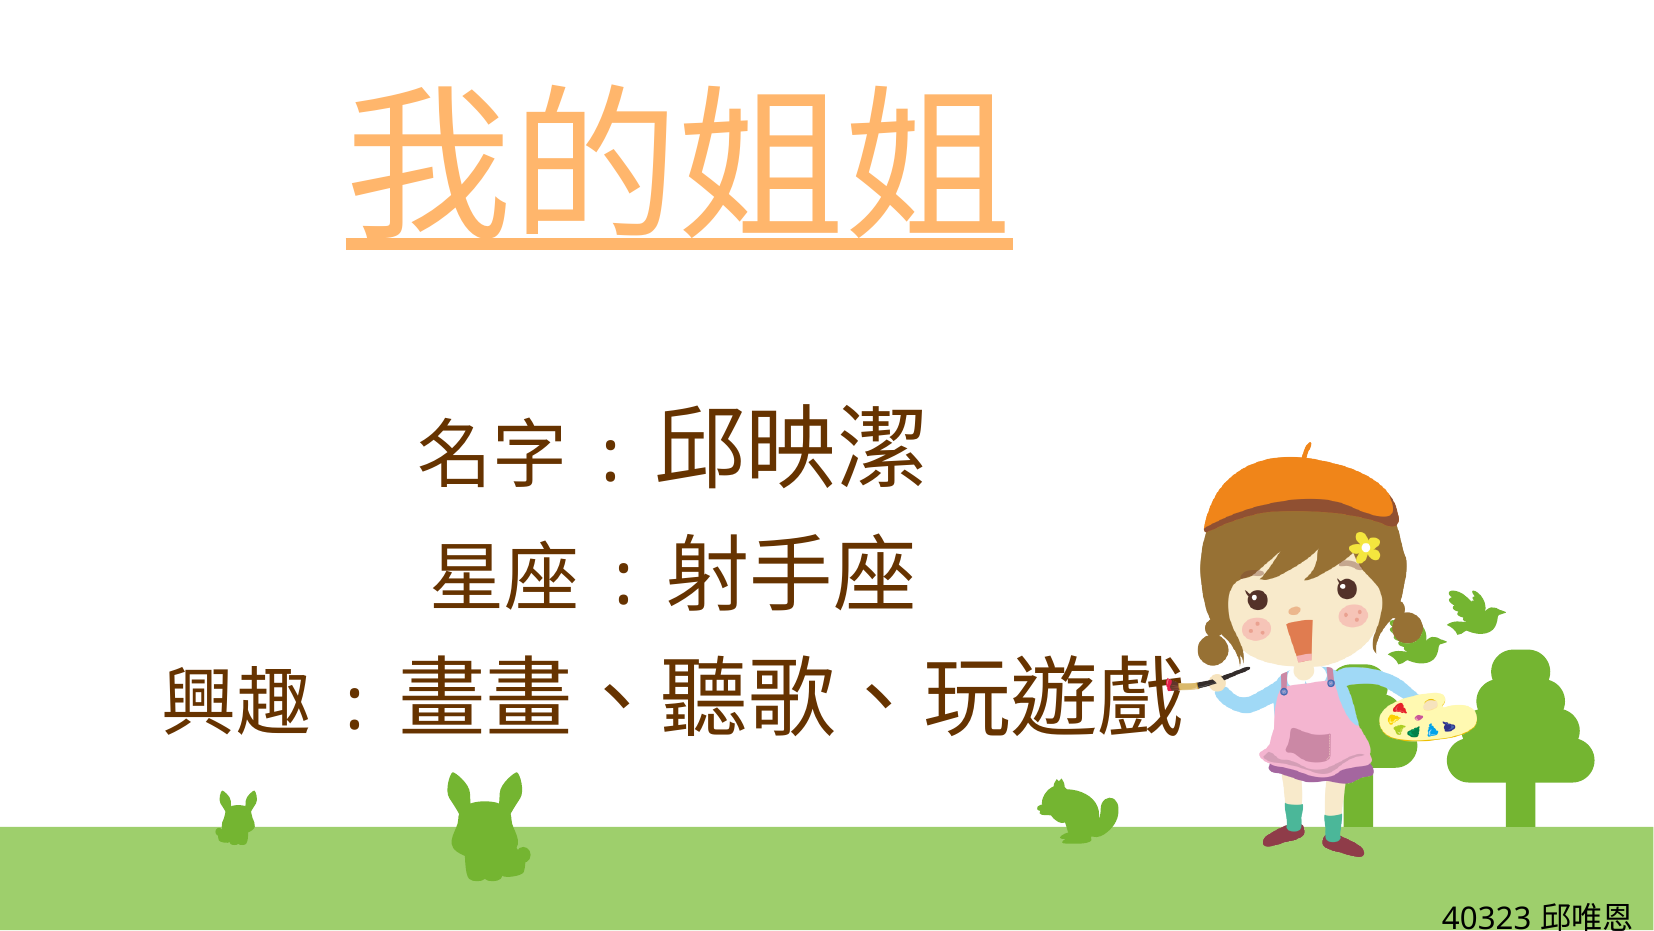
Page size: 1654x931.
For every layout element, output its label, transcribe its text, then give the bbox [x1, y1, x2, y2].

picture [1166, 442, 1477, 857]
title 我的姐姐 [324, 69, 1034, 237]
subtitle 名字:邱映潔 星座:射手座 興趣:畫畫、聽歌、玩遊戲 [0, 295, 1418, 835]
text_box 40323邱唯恩 [1427, 885, 1654, 931]
